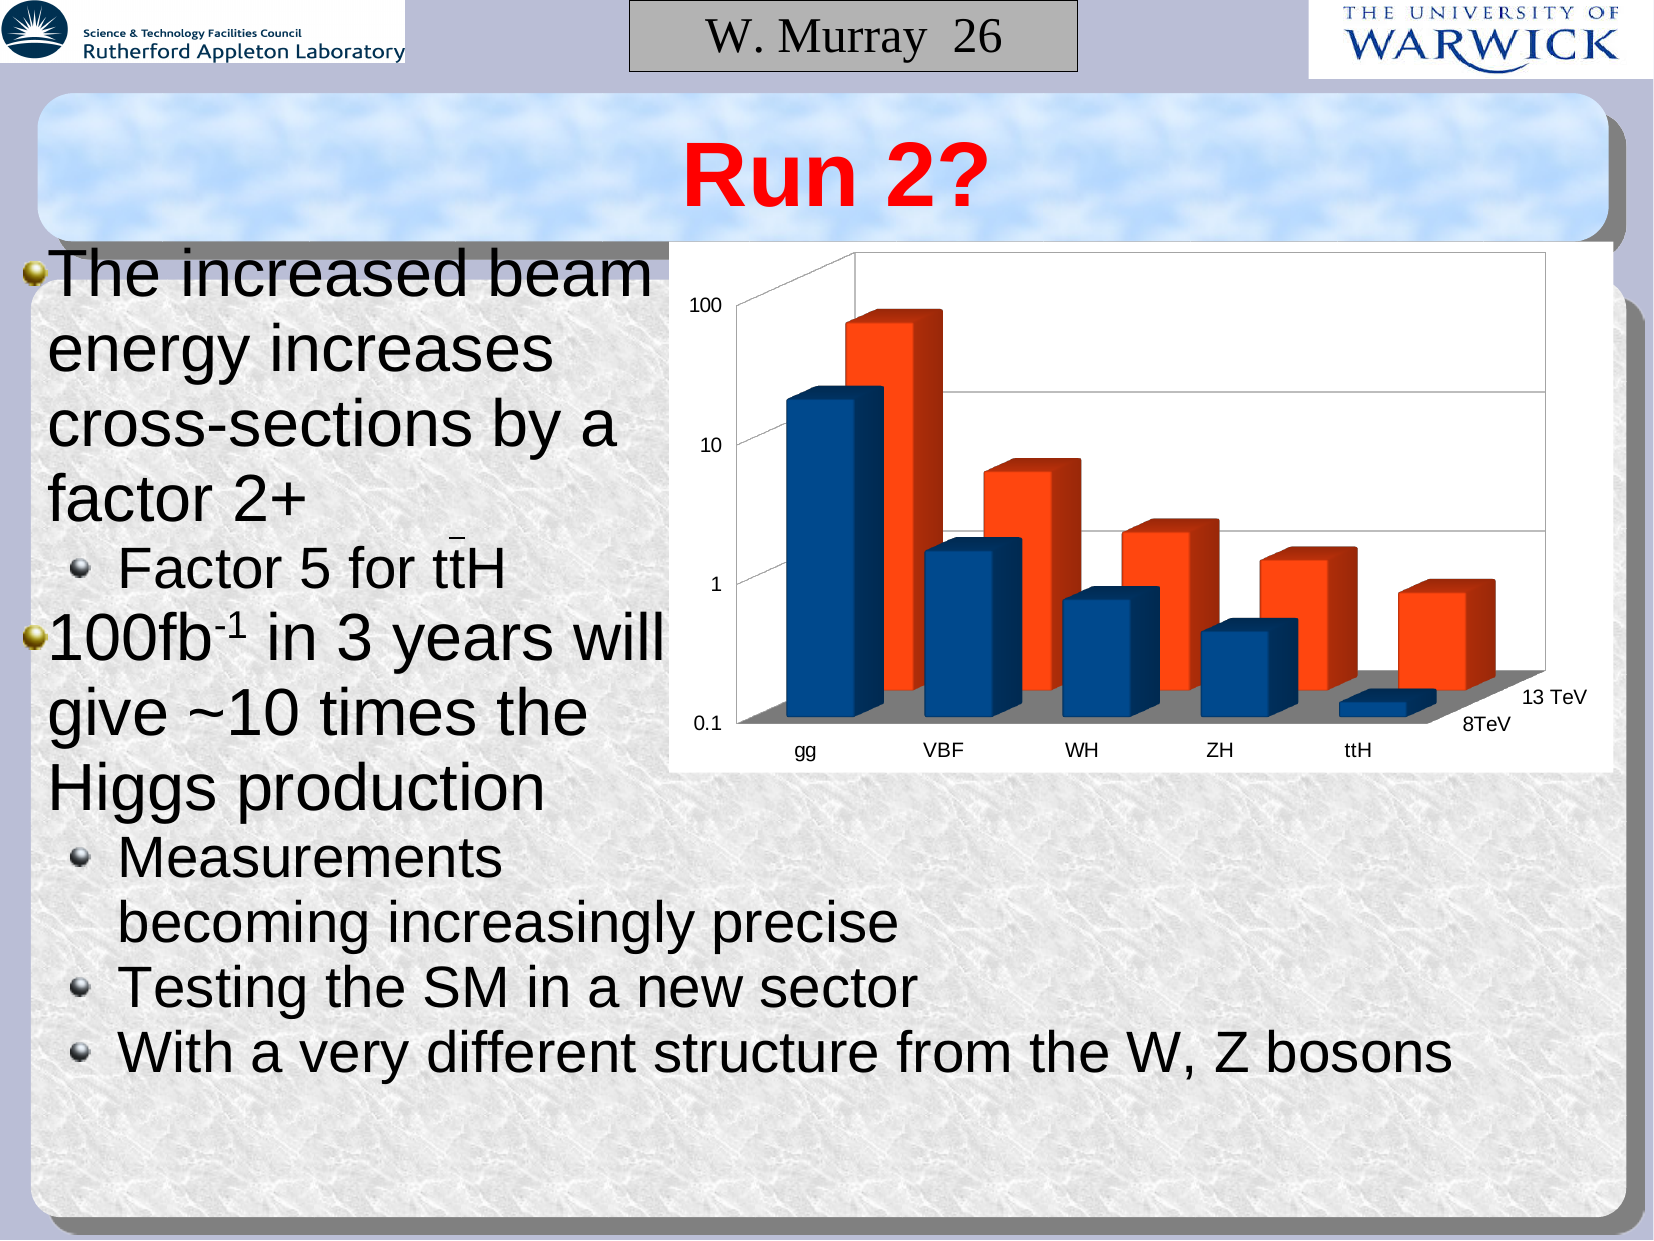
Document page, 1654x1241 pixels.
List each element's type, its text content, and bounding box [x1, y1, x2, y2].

picture [0, 0, 405, 63]
title Run 2? [90, 101, 1584, 236]
chart [669, 241, 1614, 773]
list The increased beam energy increases cross-sections by a factor 2+ Factor 5 for ttH 100fb-1 in 3 years will give ~10 times the Higgs production Measurements becoming increasingly precise Testing the SM in a new sector With a very different structure from the W, Z bosons [23, 236, 1622, 1184]
picture [1308, 0, 1654, 79]
picture [37, 93, 1609, 236]
picture [30, 294, 1627, 1218]
